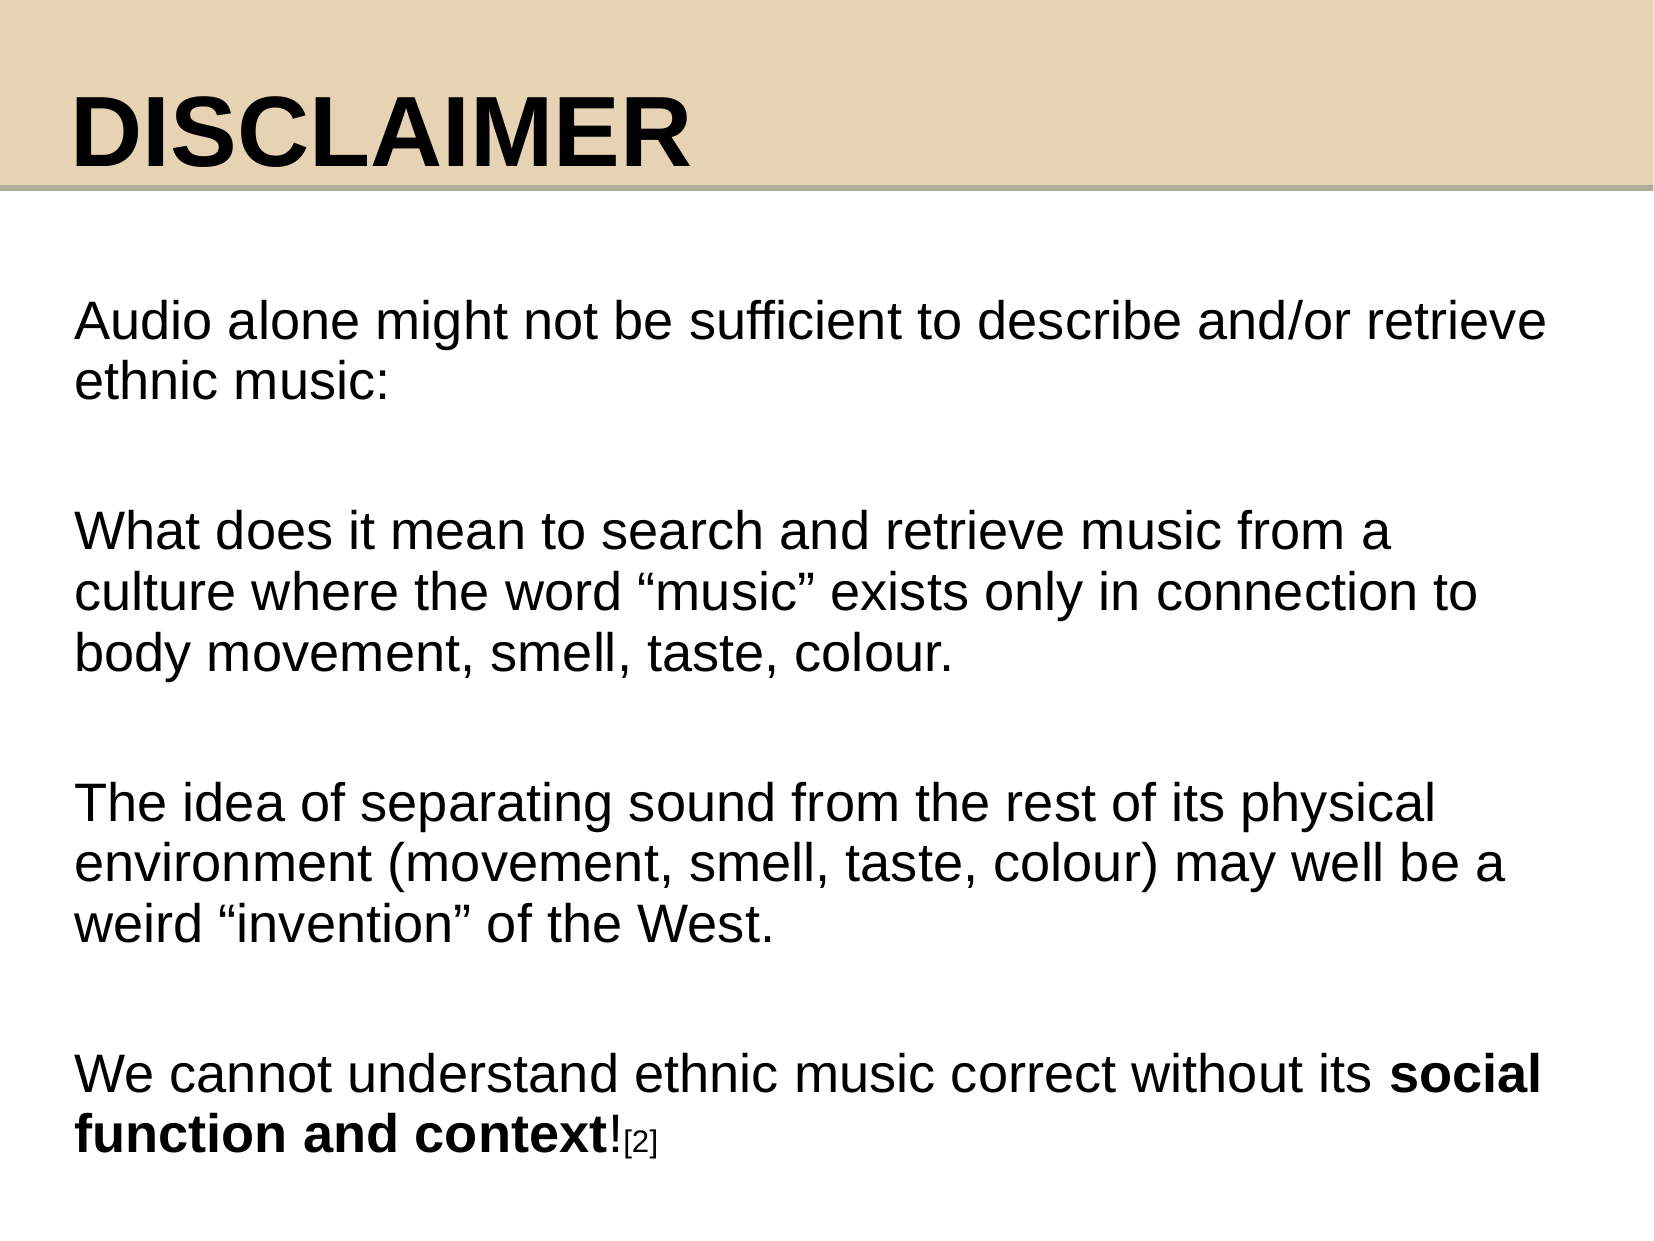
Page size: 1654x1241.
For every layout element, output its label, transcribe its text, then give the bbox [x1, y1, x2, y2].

title DISCLAIMER [0, 0, 1654, 188]
subtitle Audio alone might not be sufficient to describe and/or retrieve ethnic music: What does it mean to search and retrieve music from a culture where the word “music” exists only in connection to body movement, smell, taste, colour. The idea of separating sound from the rest of its physical environment (movement, smell, taste, colour) may well be a weird “invention” of the West. We cannot understand ethnic music correct without its social function and context![2] [74, 337, 1563, 1241]
